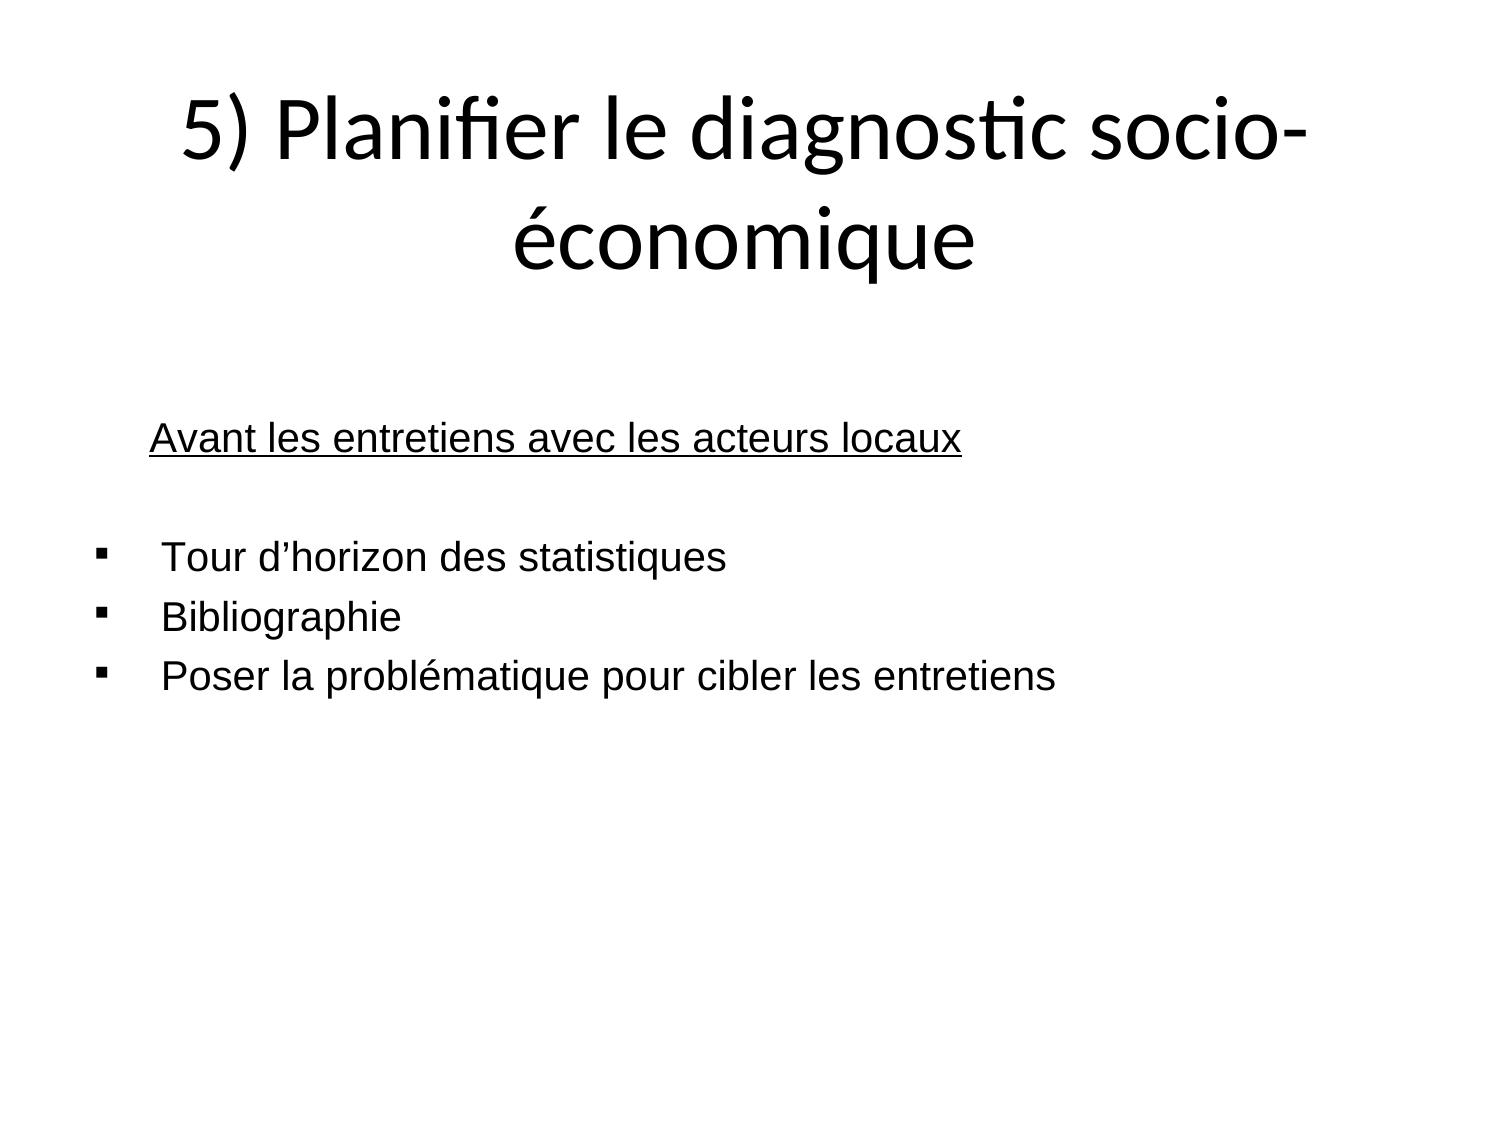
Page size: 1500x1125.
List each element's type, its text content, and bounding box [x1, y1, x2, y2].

title 5) Planifier le diagnostic socio-économique [14, 59, 1477, 296]
list Avant les entretiens avec les acteurs locaux Tour d’horizon des statistiques Bibliographie Poser la problématique pour cibler les entretiens [76, 408, 1427, 870]
